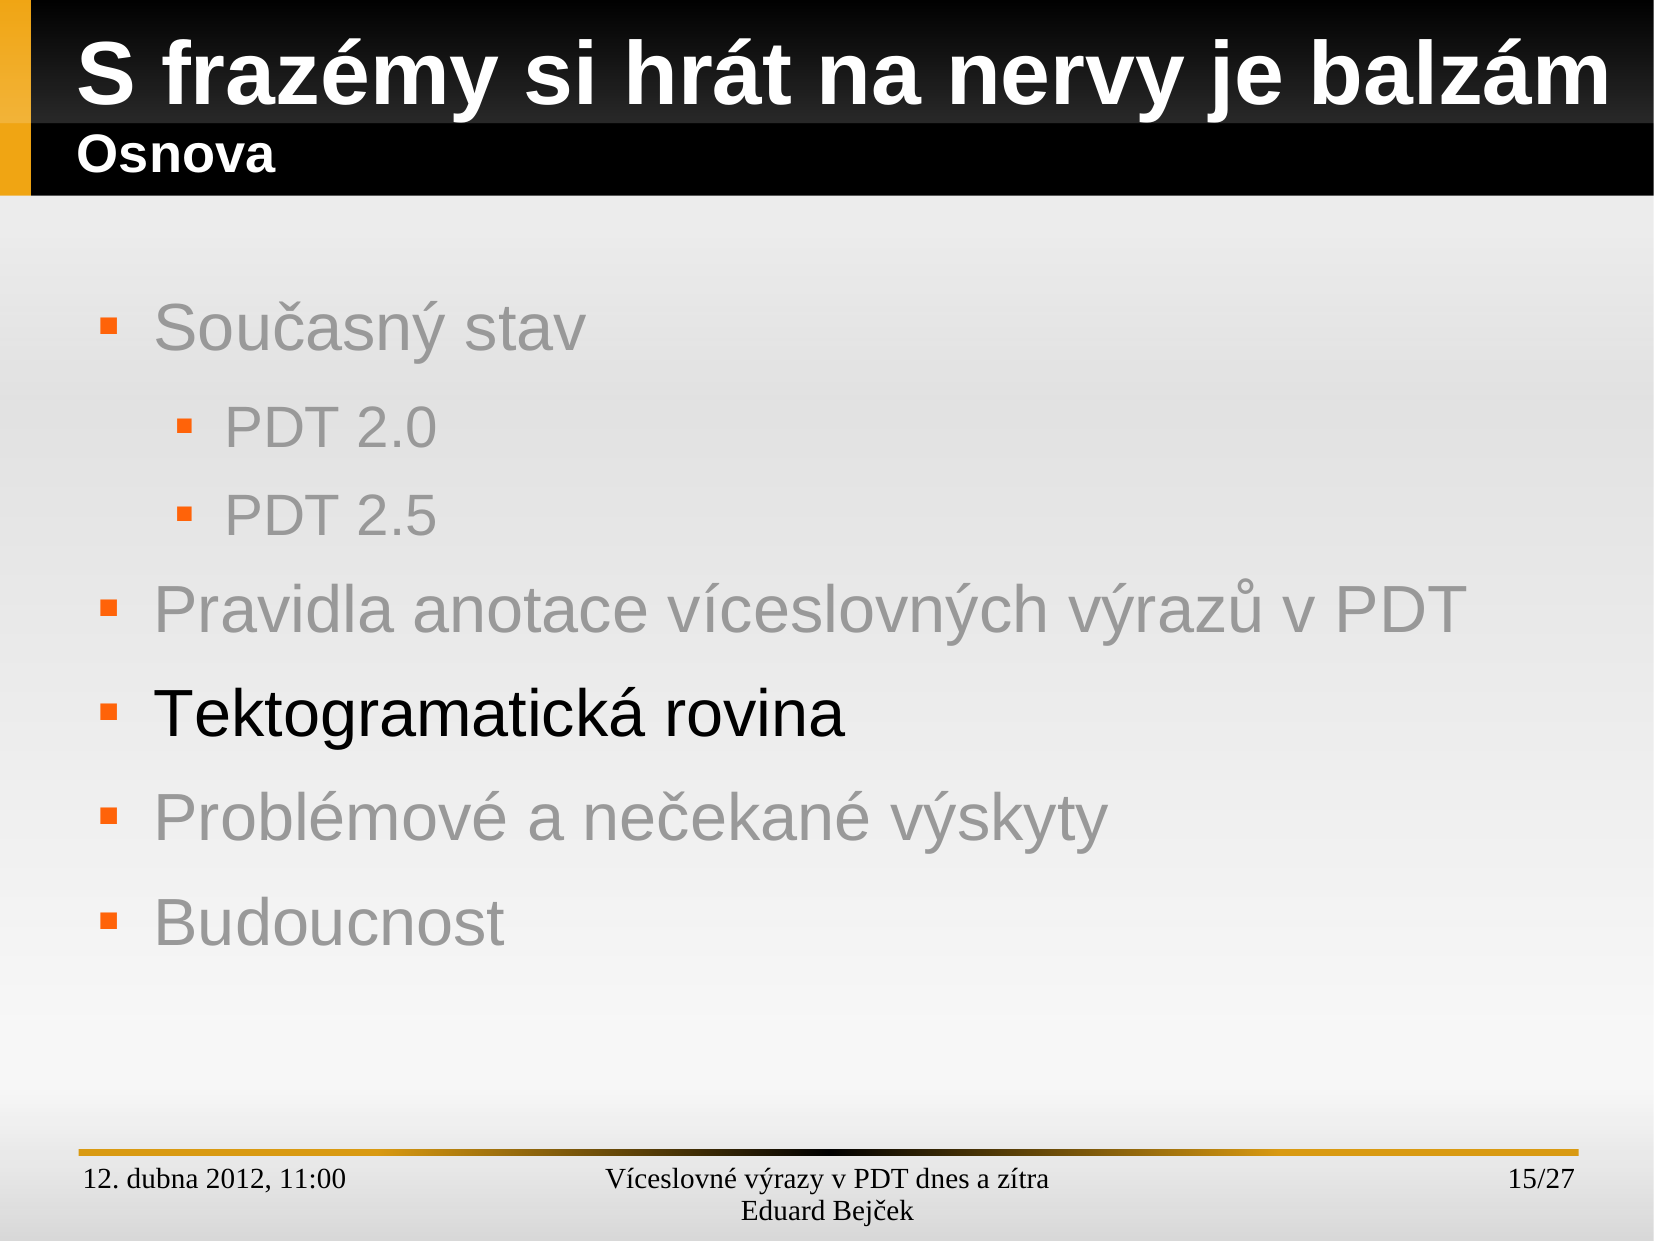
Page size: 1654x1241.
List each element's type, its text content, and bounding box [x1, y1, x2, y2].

list Současný stav PDT 2.0 PDT 2.5 Pravidla anotace víceslovných výrazů v PDT Tektogramatická rovina Problémové a nečekané výskyty Budoucnost [82, 290, 1571, 1109]
title S frazémy si hrát na nervy je balzám Osnova [76, 0, 1651, 234]
picture [0, 0, 1654, 1241]
